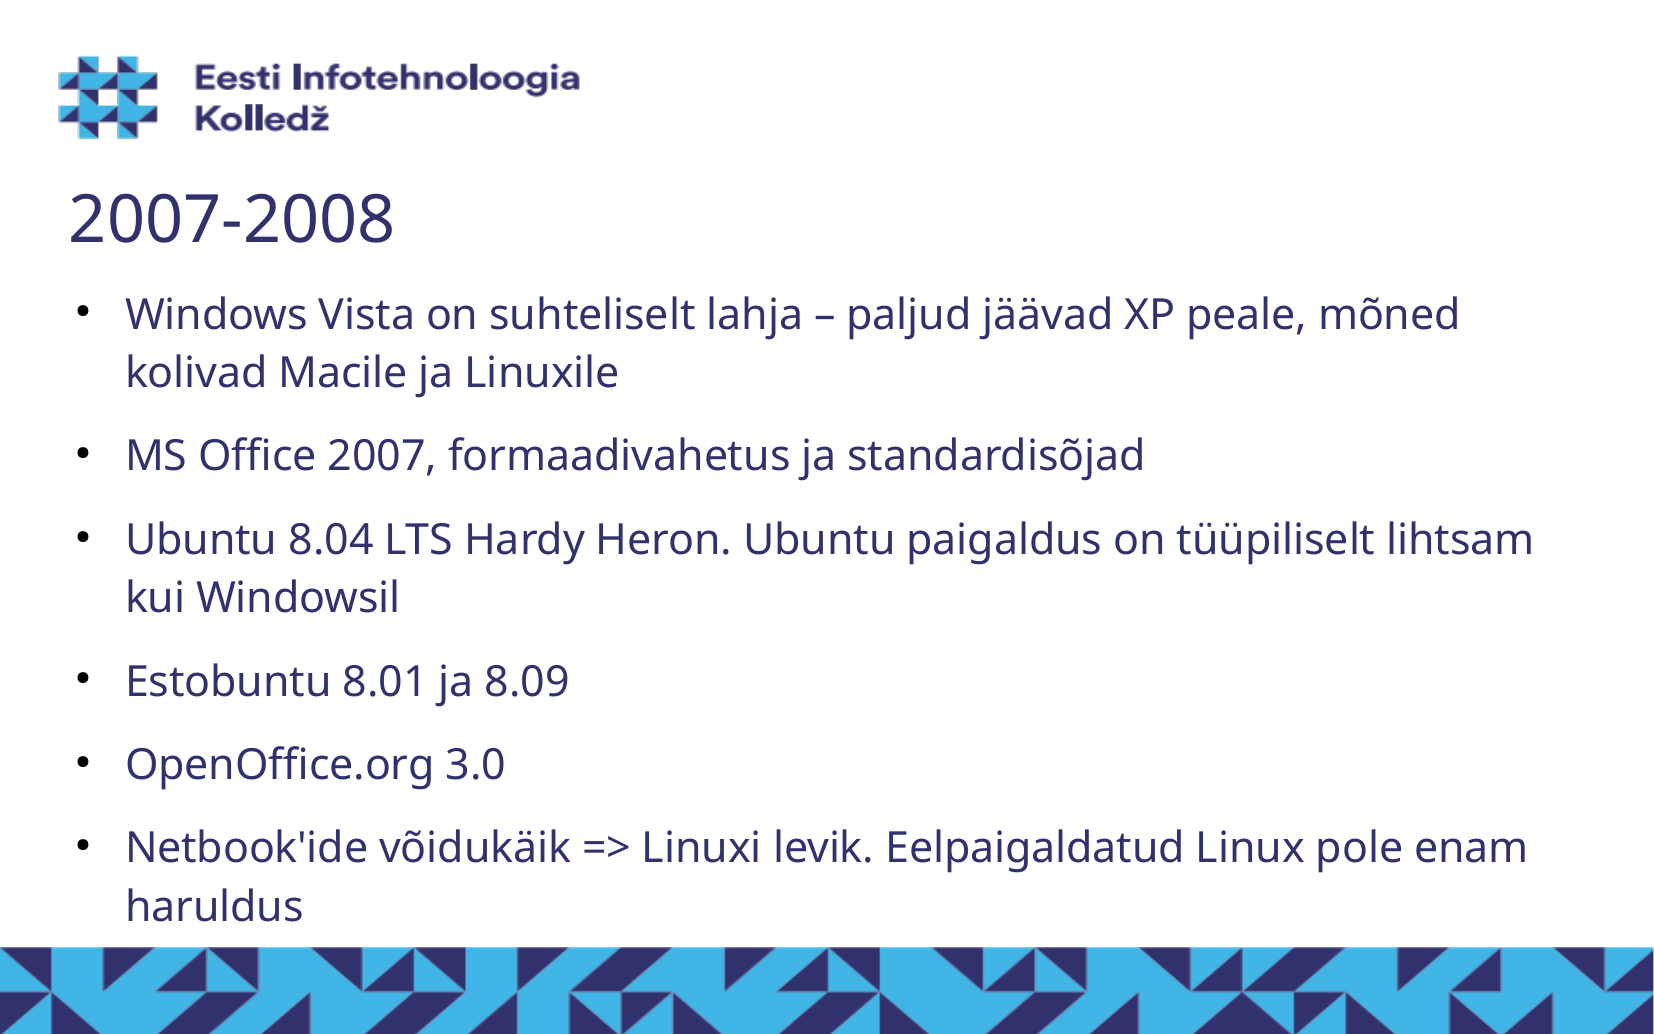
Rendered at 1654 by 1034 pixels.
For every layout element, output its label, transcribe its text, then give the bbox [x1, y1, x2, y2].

title 2007-2008 [68, 147, 1536, 283]
list Windows Vista on suhteliselt lahja – paljud jäävad XP peale, mõned kolivad Macile ja Linuxile MS Office 2007, formaadivahetus ja standardisõjad Ubuntu 8.04 LTS Hardy Heron. Ubuntu paigaldus on tüüpiliselt lihtsam kui Windowsil Estobuntu 8.01 ja 8.09 OpenOffice.org 3.0 Netbook'ide võidukäik => Linuxi levik. Eelpaigaldatud Linux pole enam haruldus [59, 283, 1595, 936]
